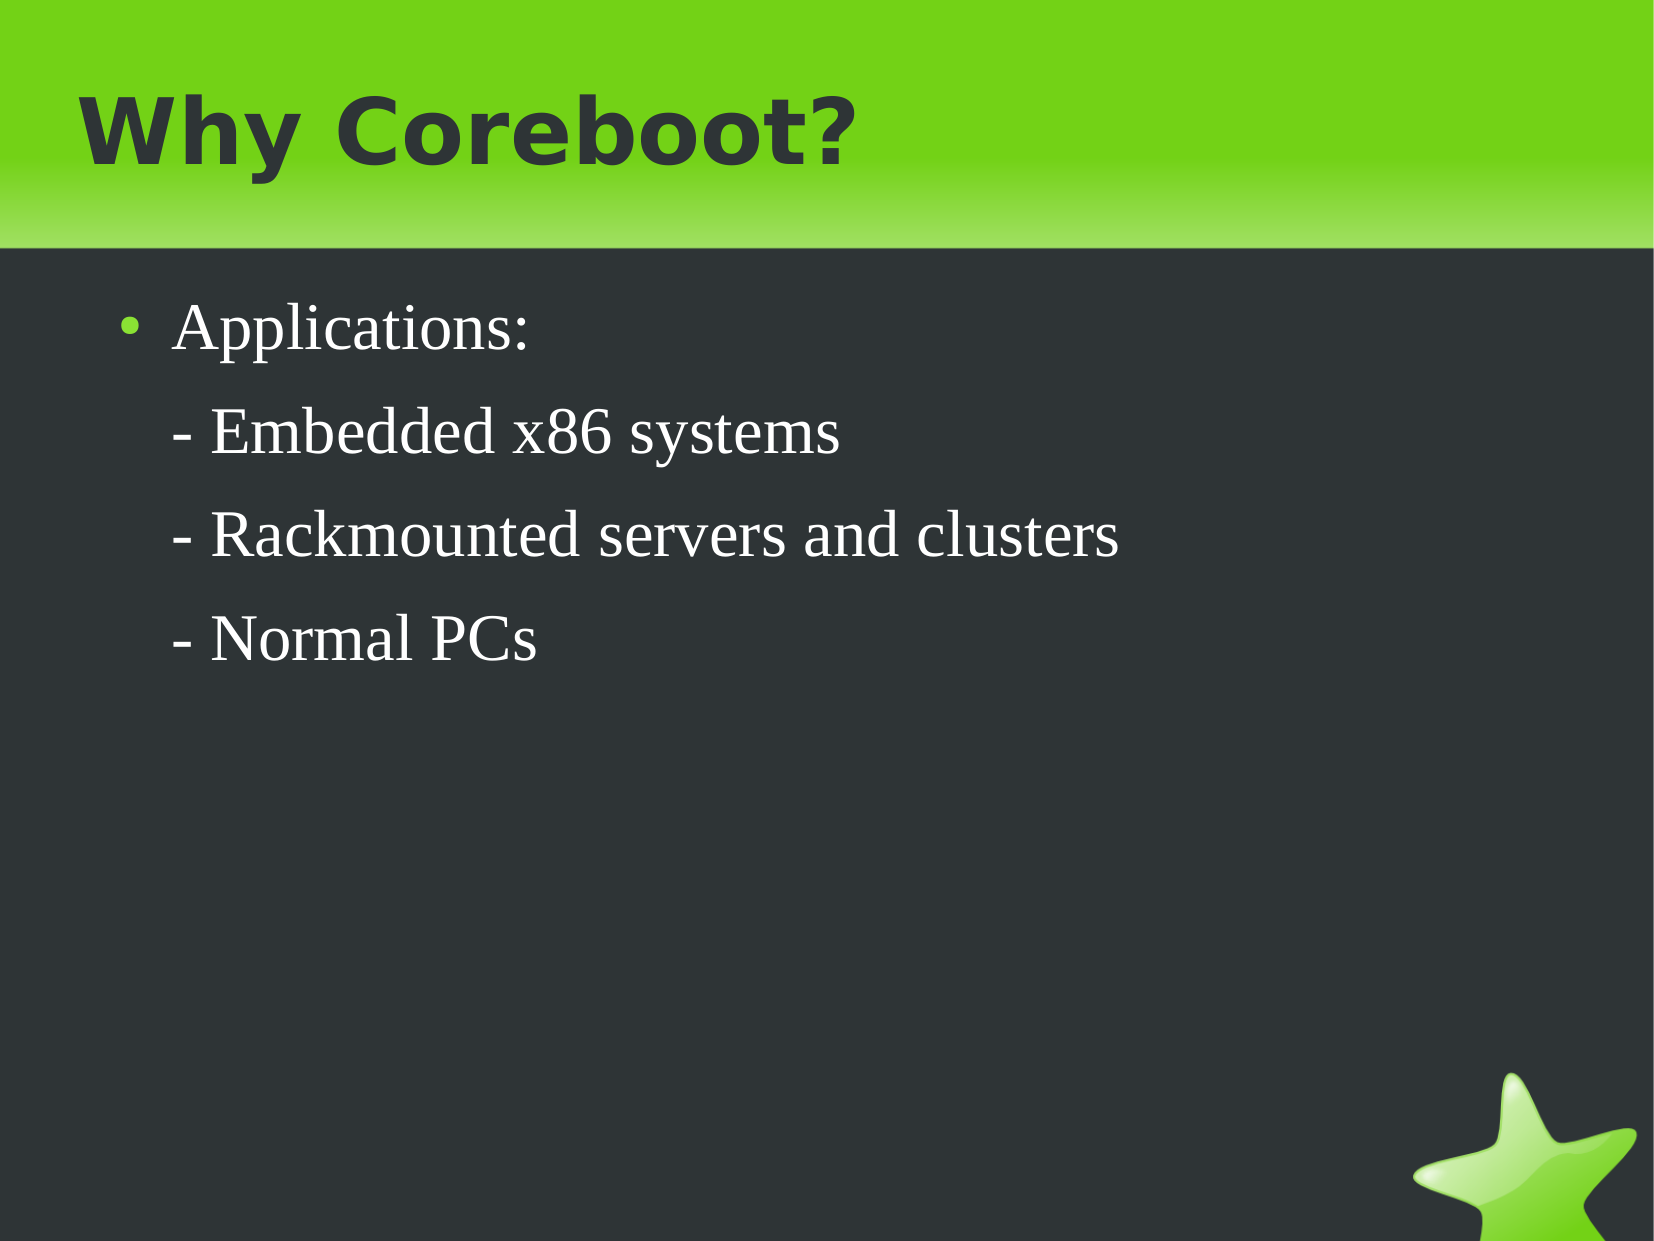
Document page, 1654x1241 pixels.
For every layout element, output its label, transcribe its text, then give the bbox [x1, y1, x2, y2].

picture [0, 0, 1654, 1241]
title Why Coreboot? [76, 29, 1565, 237]
list Applications: - Embedded x86 systems - Rackmounted servers and clusters - Normal PCs [82, 290, 1571, 1109]
